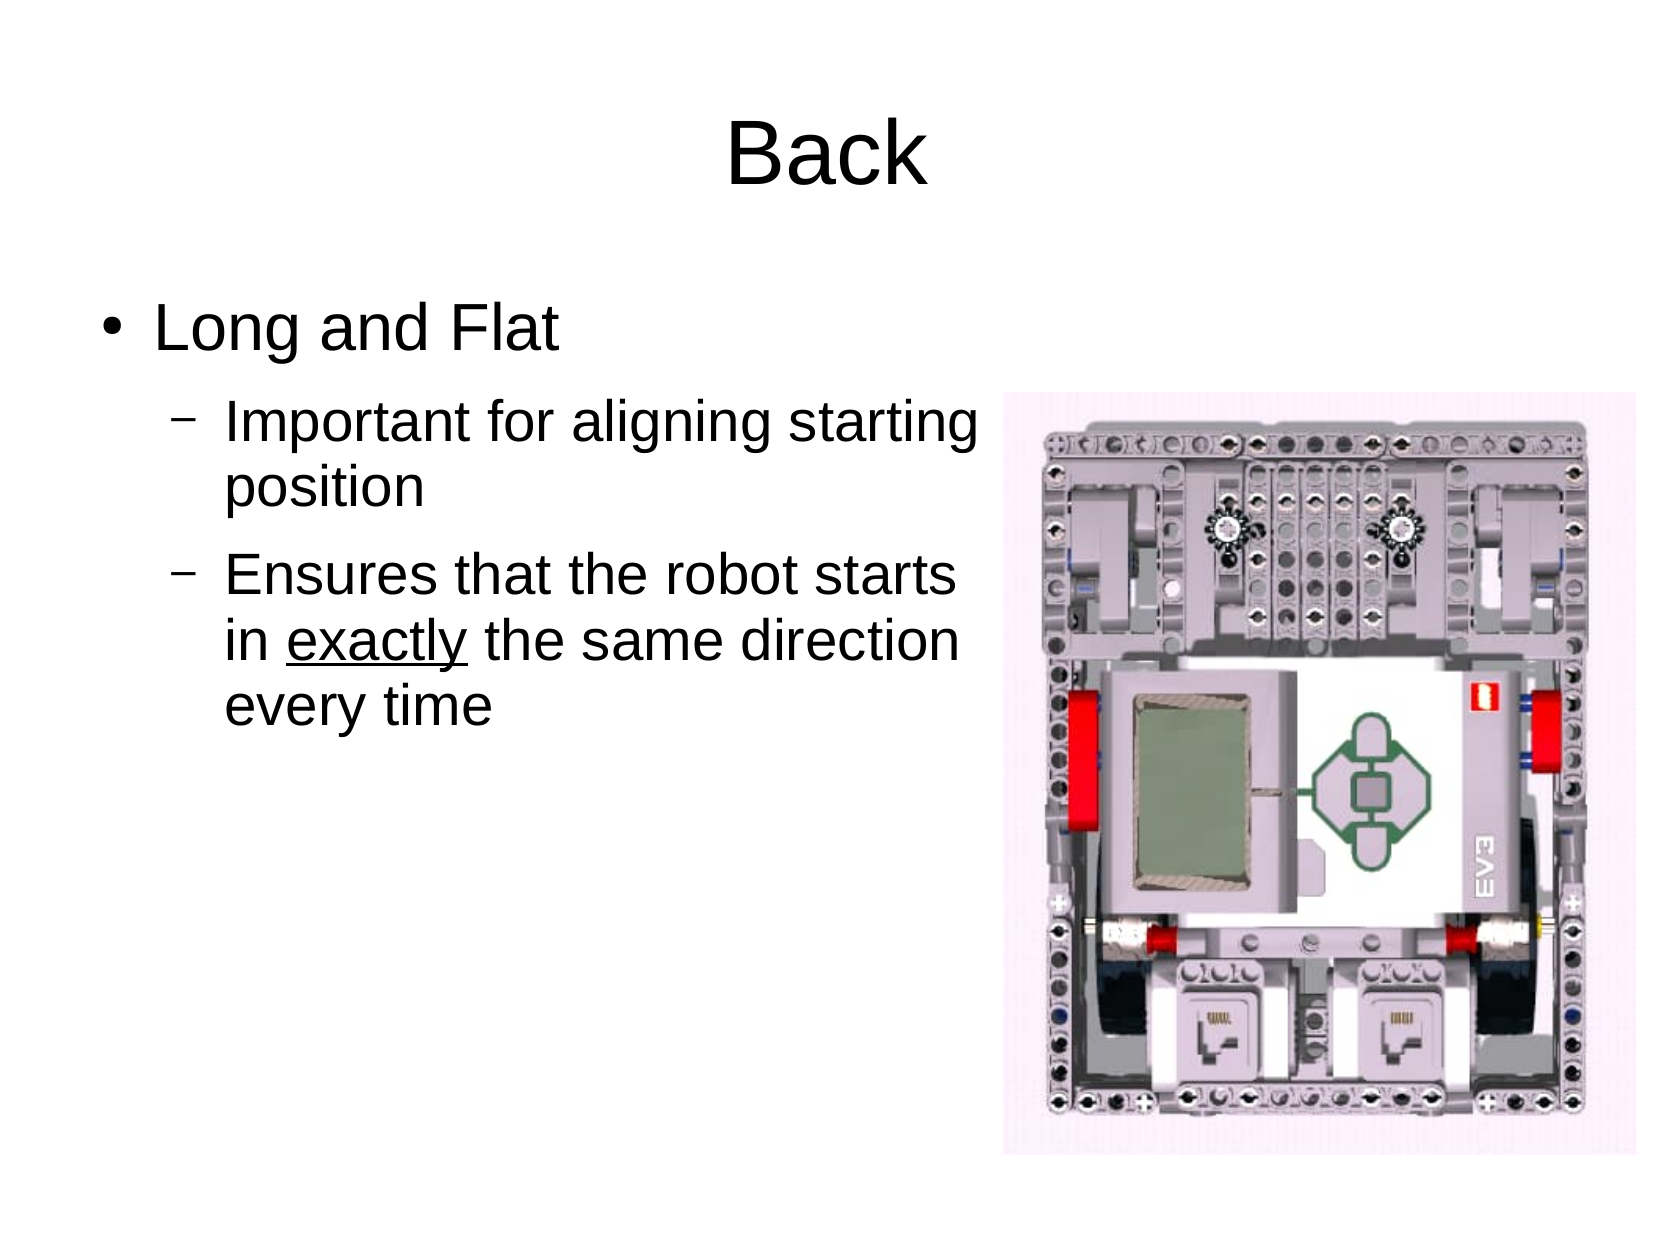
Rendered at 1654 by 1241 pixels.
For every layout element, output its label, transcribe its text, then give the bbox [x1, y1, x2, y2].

list Long and Flat Important for aligning starting position Ensures that the robot starts in exactly the same direction every time [82, 290, 1021, 1111]
picture [1003, 392, 1636, 1156]
title Back [82, 49, 1571, 257]
